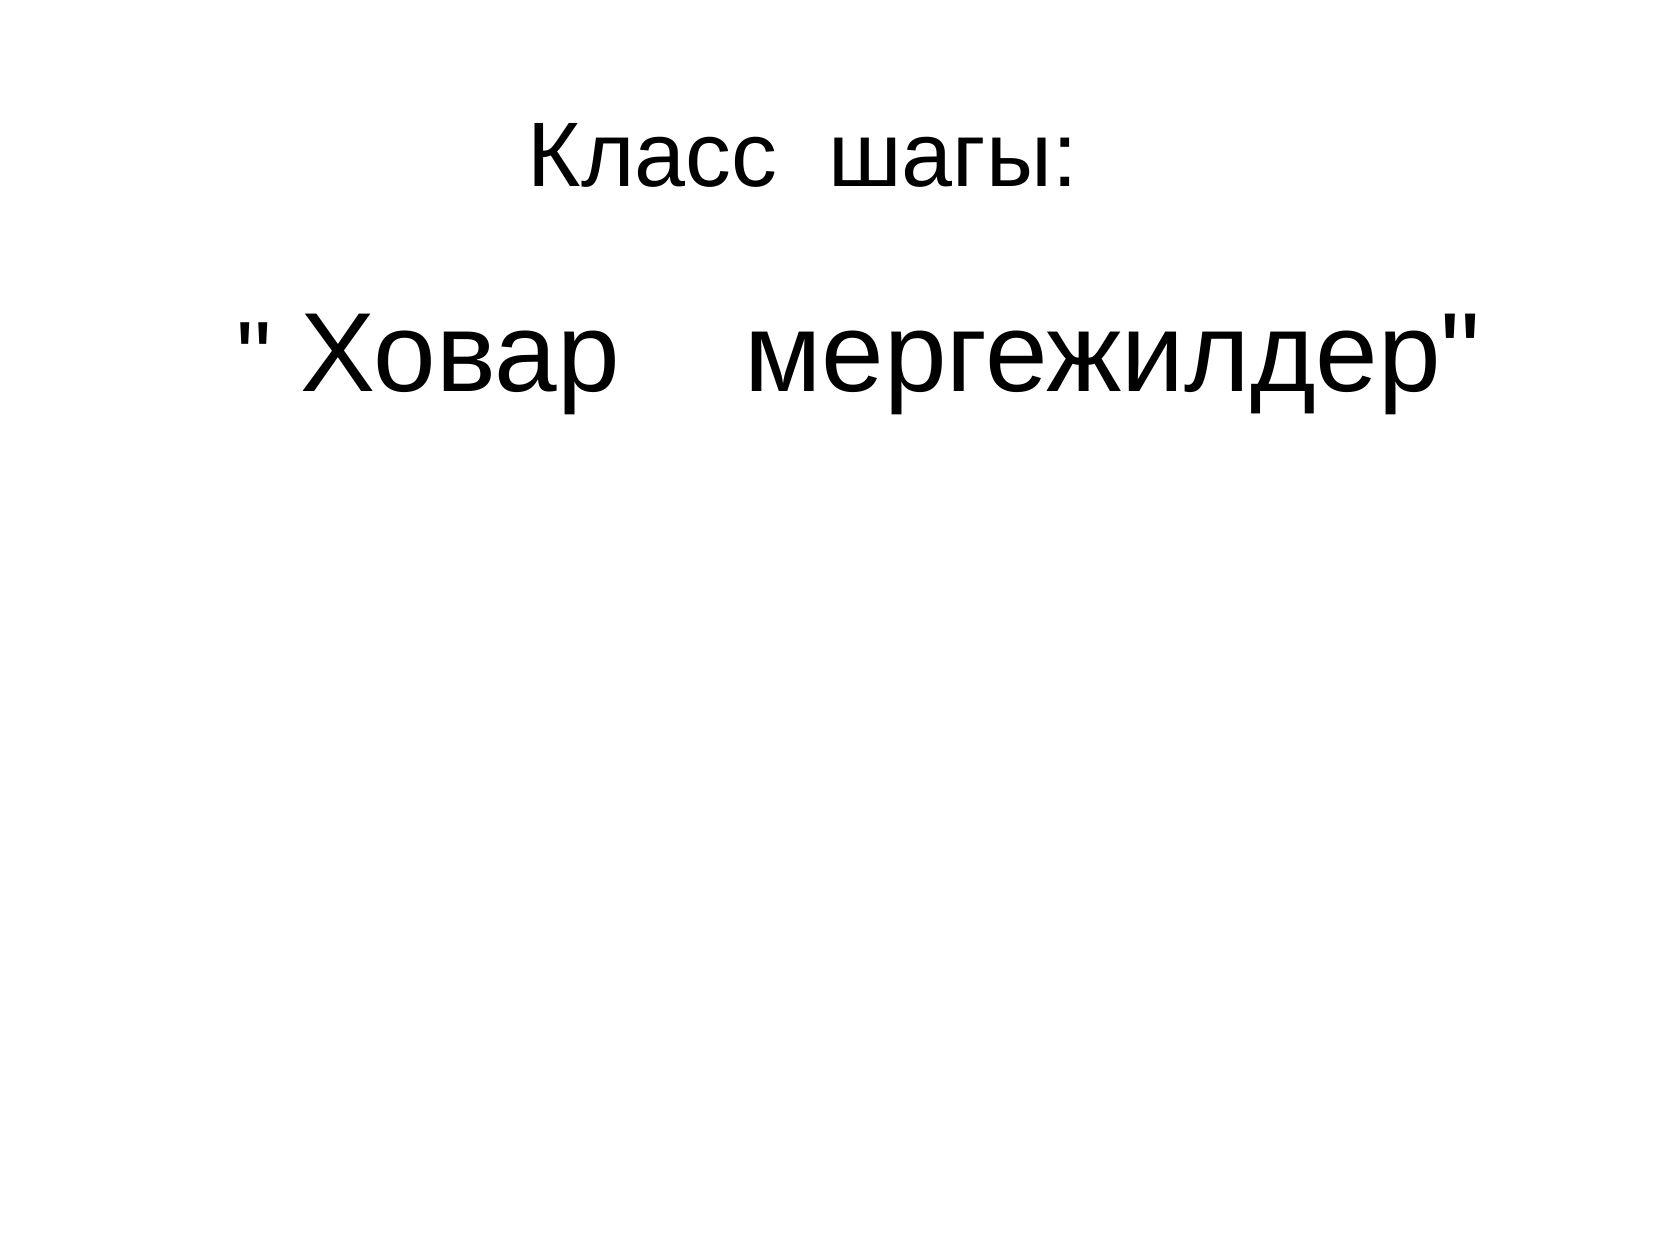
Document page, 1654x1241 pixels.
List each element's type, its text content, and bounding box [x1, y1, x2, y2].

title Класс шагы: [59, 59, 1548, 252]
list " Ховар мергежилдер" [82, 290, 1571, 1094]
